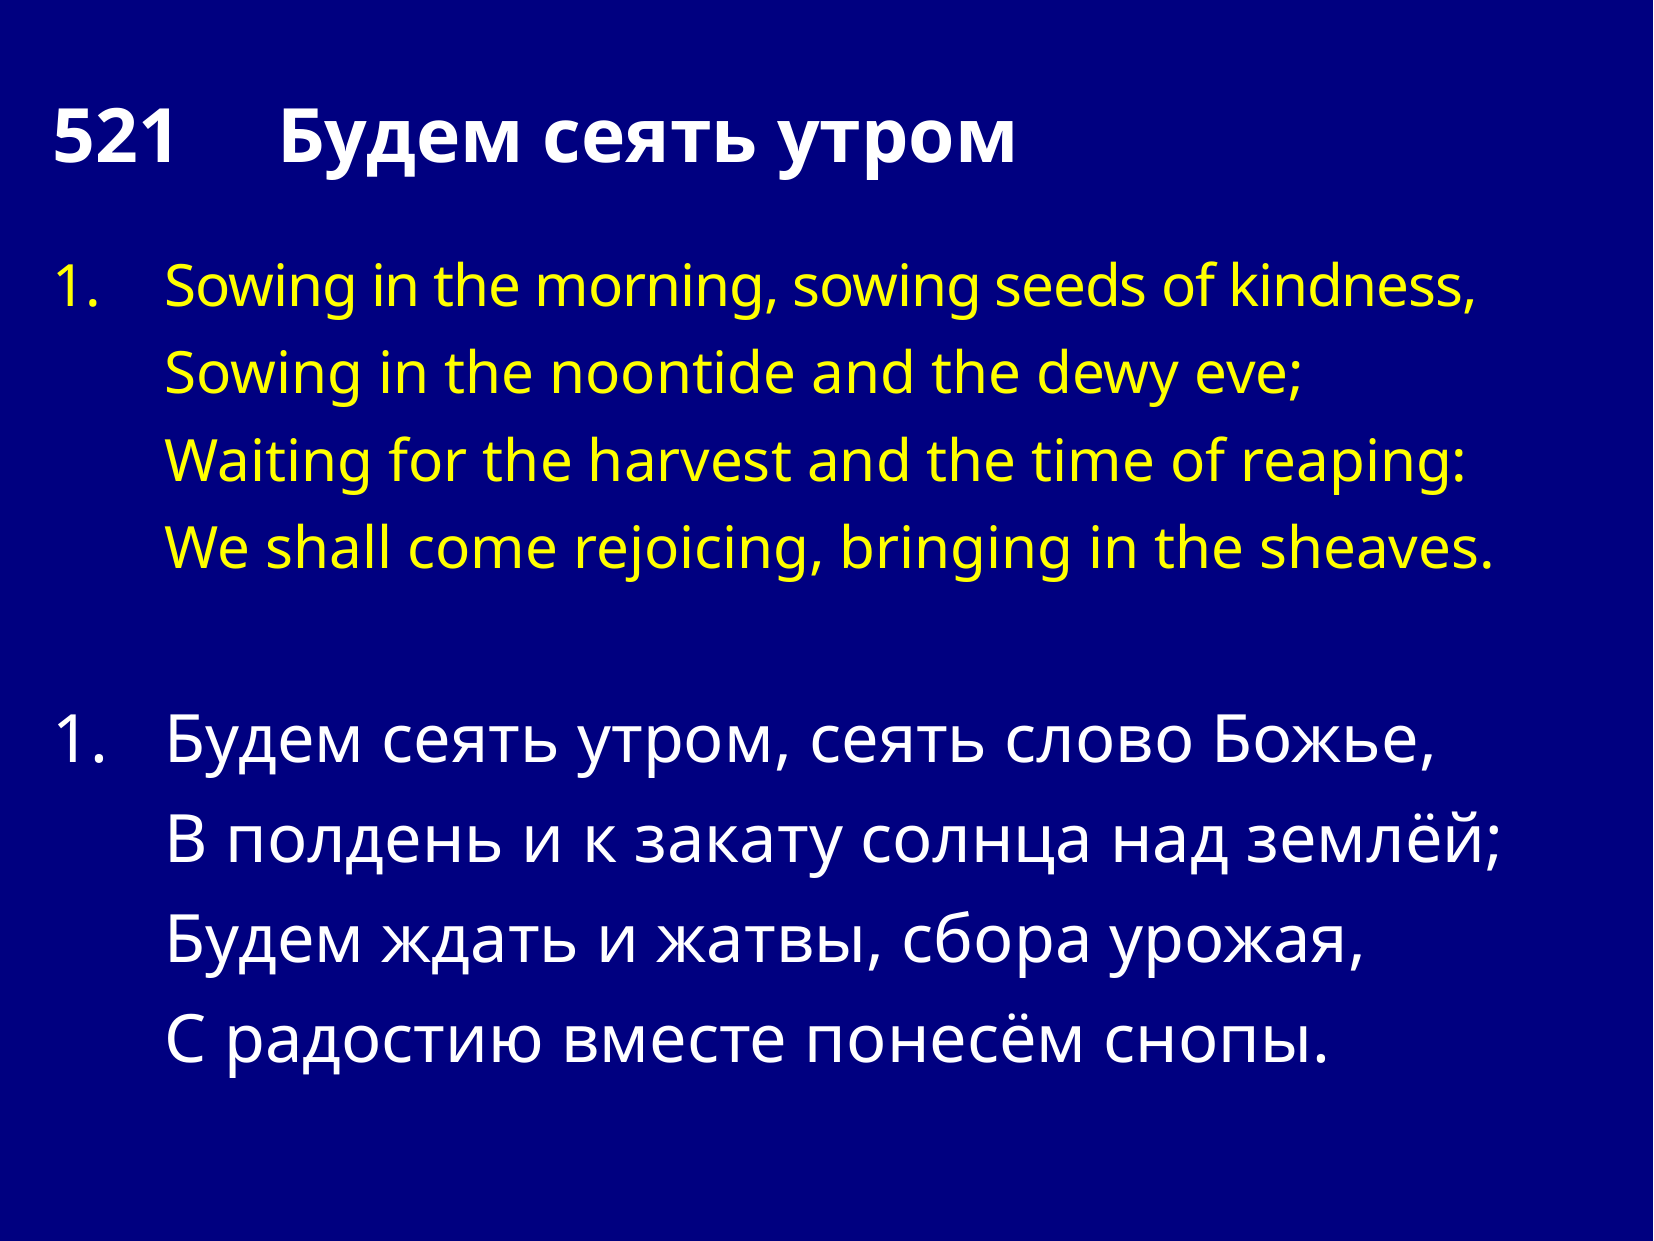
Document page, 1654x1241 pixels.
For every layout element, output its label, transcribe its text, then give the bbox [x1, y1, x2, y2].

text_box 1. Sowing in the morning, sowing seeds of kindness, Sowing in the noontide and the dewy eve; Waiting for the harvest and the time of reaping: We shall come rejoicing, bringing in the sheaves. [37, 150, 1653, 638]
text_box 1. Будем сеять утром, сеять слово Божье, В полдень и к закату солнца над землёй; Будем ждать и жатвы, сбора урожая, С радостию вместе понесём снопы. [37, 675, 1653, 1163]
text_box 521 Будем сеять утром [37, 75, 1576, 188]
